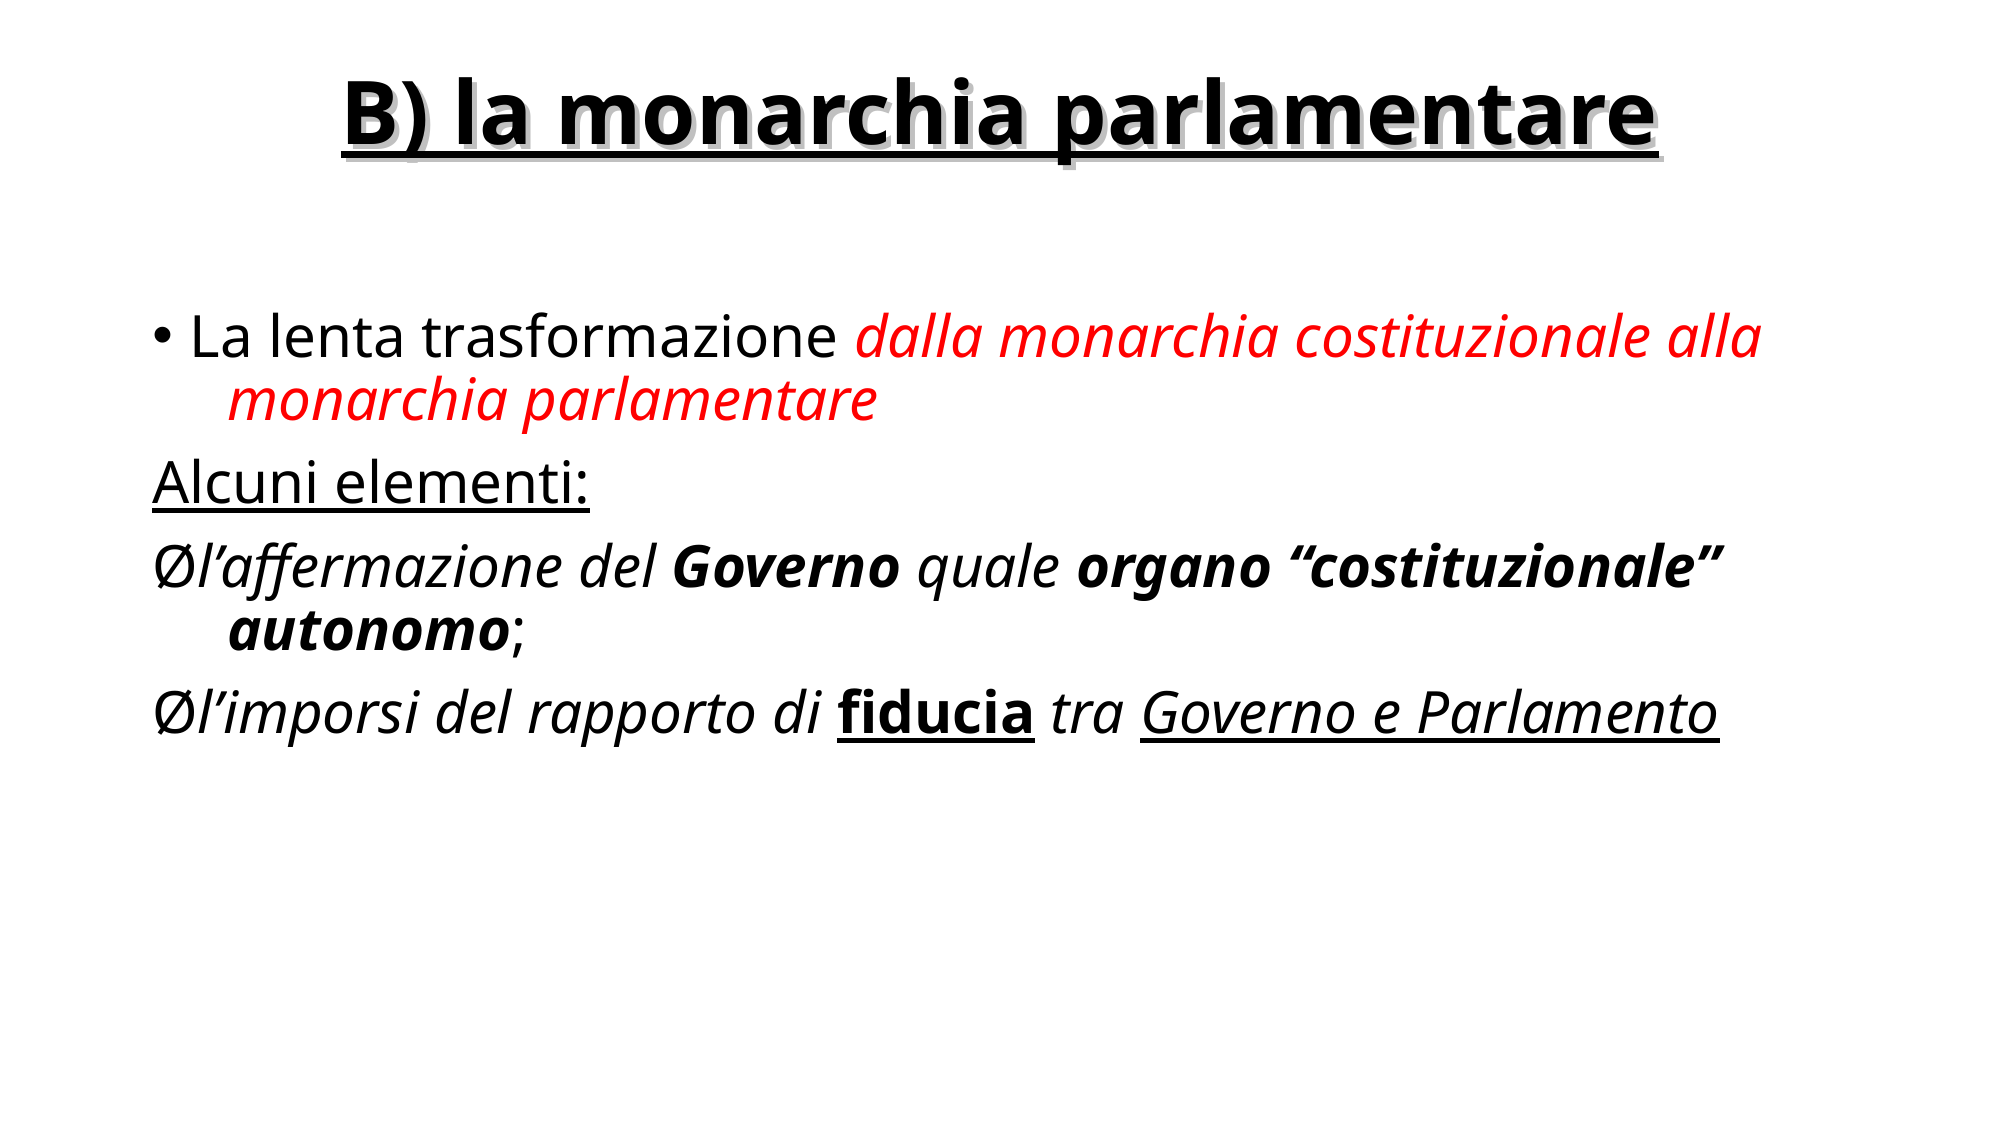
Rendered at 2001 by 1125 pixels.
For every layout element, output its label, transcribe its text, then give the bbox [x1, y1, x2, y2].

list La lenta trasformazione dalla monarchia costituzionale alla monarchia parlamentare Alcuni elementi: l’affermazione del Governo quale organo “costituzionale” autonomo; l’imporsi del rapporto di fiducia tra Governo e Parlamento [137, 299, 1863, 1014]
title B) la monarchia parlamentare [137, 59, 1863, 278]
